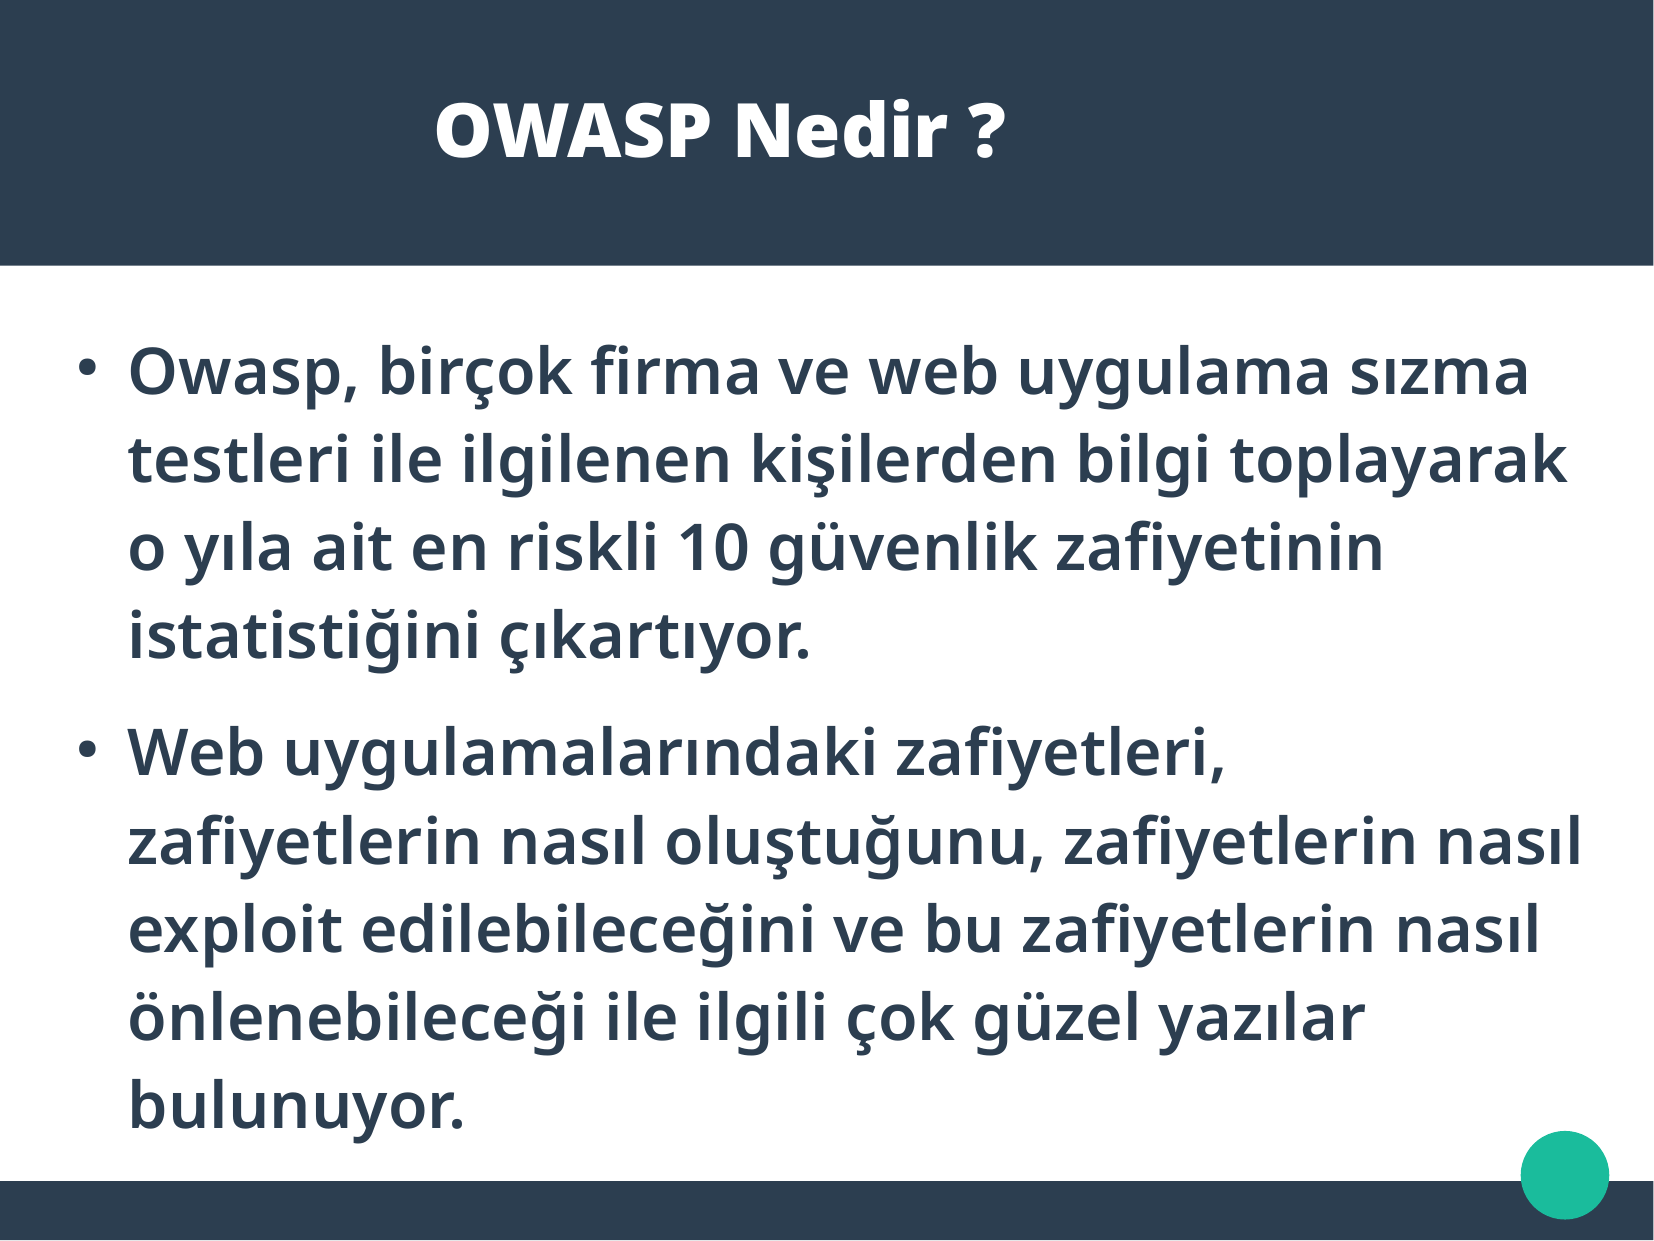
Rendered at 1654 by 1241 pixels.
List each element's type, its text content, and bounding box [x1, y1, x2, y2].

title OWASP Nedir ? [59, 49, 1595, 207]
list Owasp, birçok firma ve web uygulama sızma testleri ile ilgilenen kişilerden bilgi toplayarak o yıla ait en riskli 10 güvenlik zafiyetinin istatistiğini çıkartıyor. Web uygulamalarındaki zafiyetleri, zafiyetlerin nasıl oluştuğunu, zafiyetlerin nasıl exploit edilebileceğini ve bu zafiyetlerin nasıl önlenebileceği ile ilgili çok güzel yazılar bulunuyor. [59, 324, 1595, 1152]
